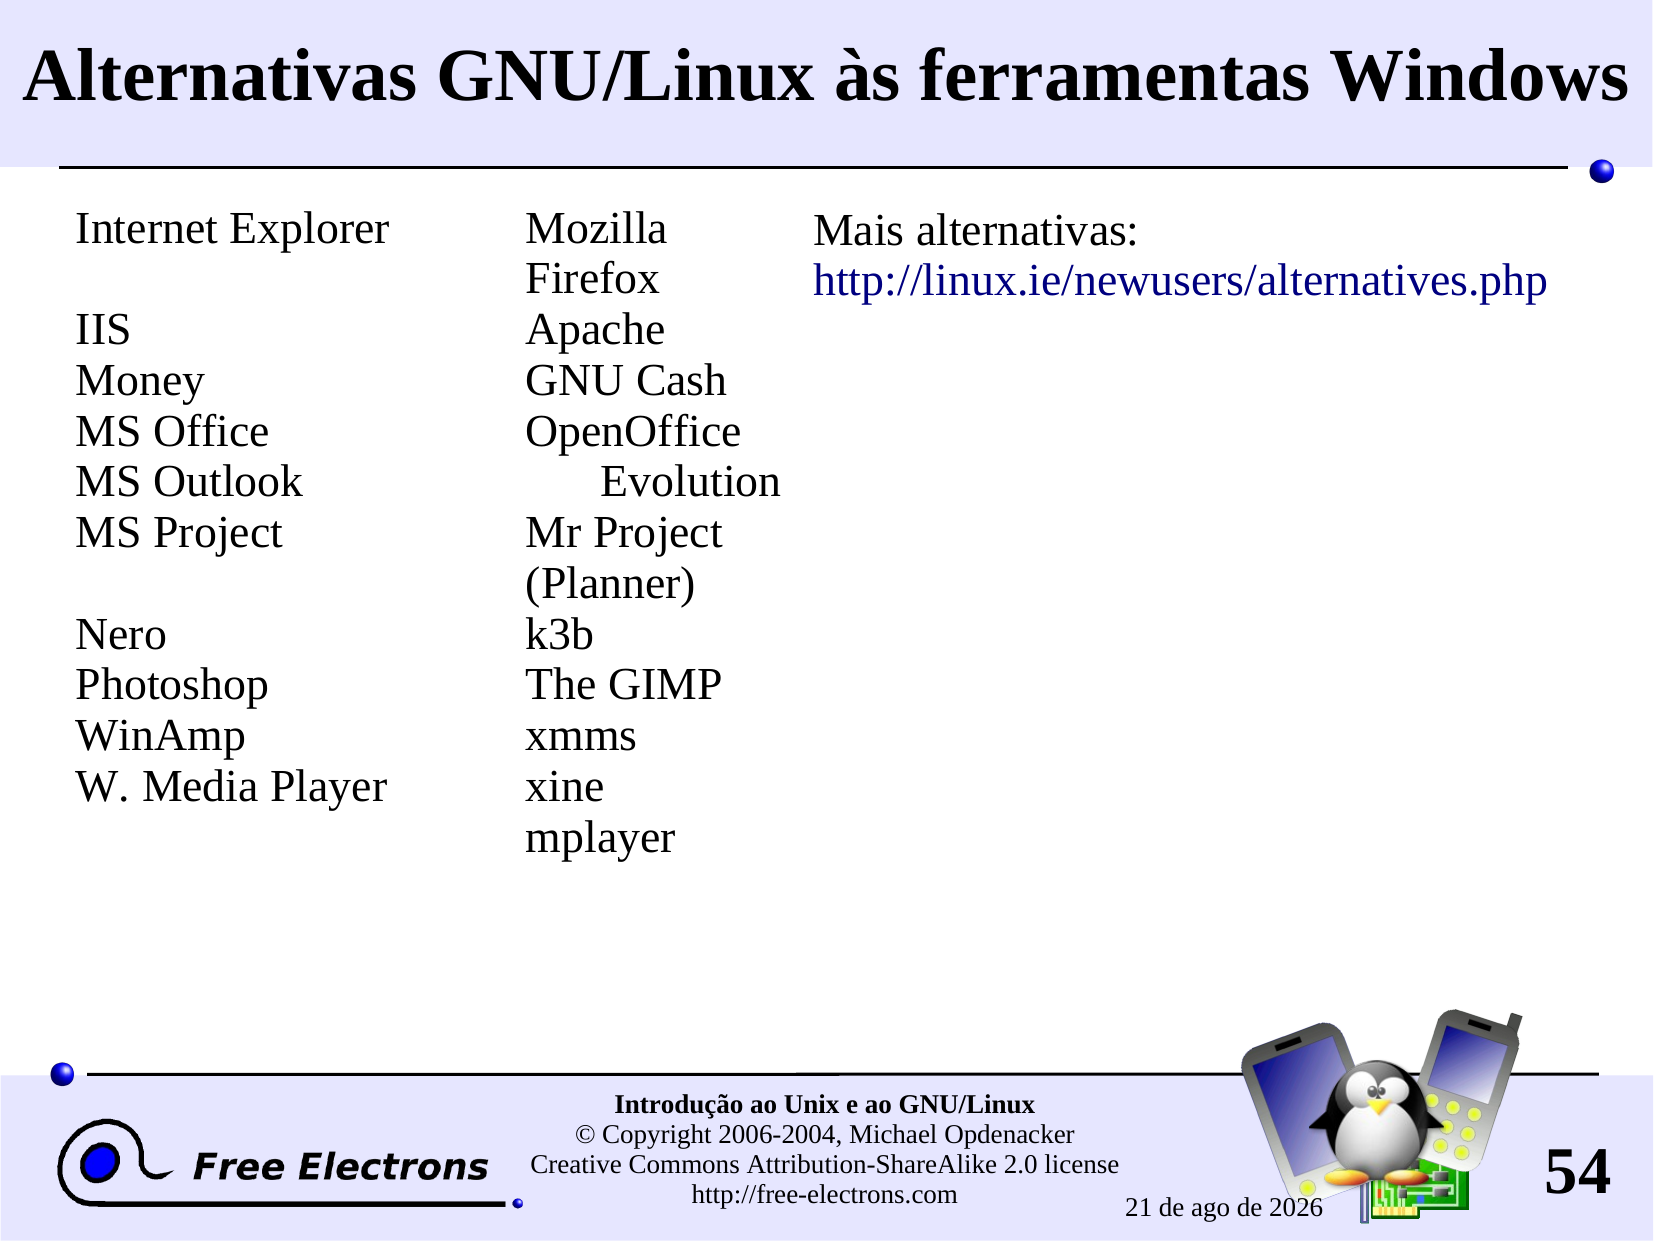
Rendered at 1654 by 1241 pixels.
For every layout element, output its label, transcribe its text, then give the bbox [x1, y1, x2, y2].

picture [50, 1108, 527, 1216]
title Alternativas GNU/Linux às ferramentas Windows [0, 12, 1653, 138]
picture [1225, 992, 1537, 1241]
list Mais alternativas: http://linux.ie/newusers/alternatives.php [795, 204, 1581, 992]
picture [1285, 1199, 1292, 1215]
list Internet Explorer Mozilla Firefox IIS Apache Money GNU Cash MS Office OpenOffice MS Outlook Evolution MS Project Mr Project (Planner) Nero k3b Photoshop The GIMP WinAmp xmms W. Media Player xine mplayer [58, 202, 829, 1042]
